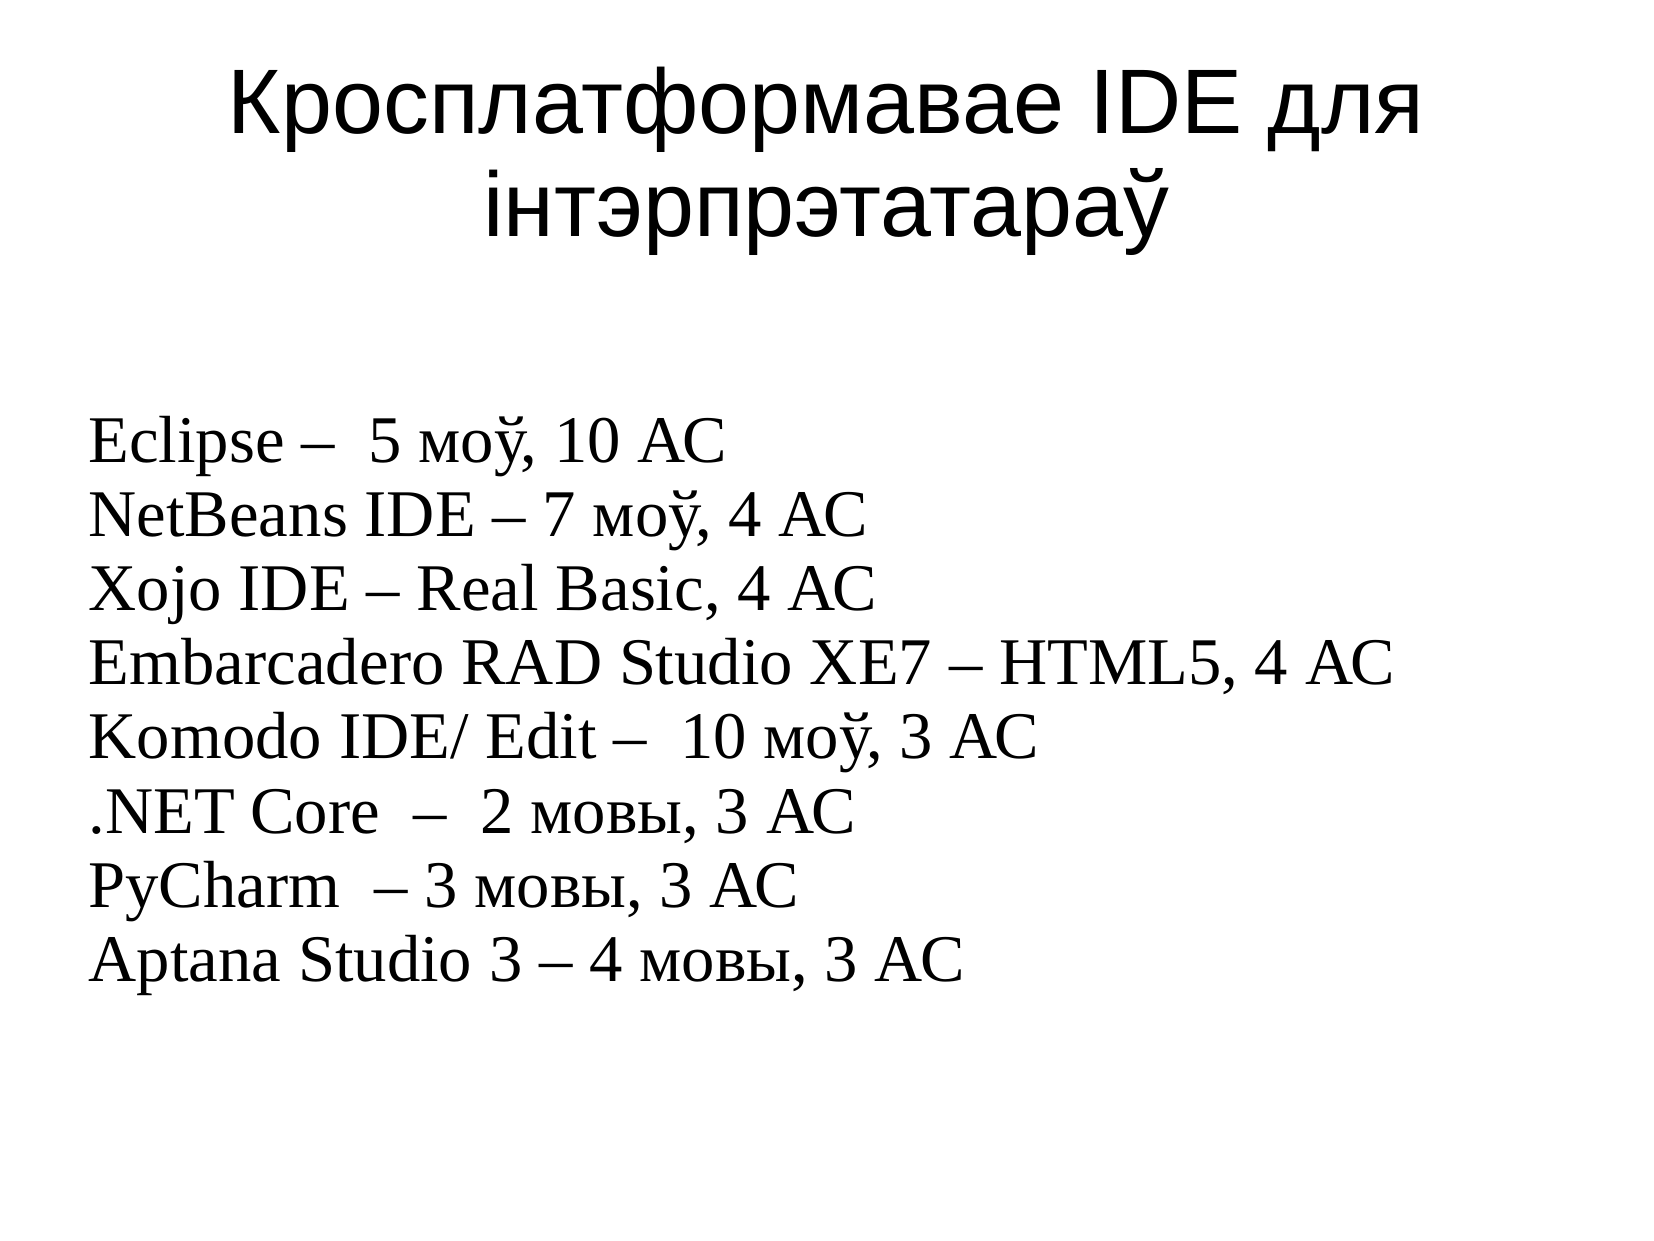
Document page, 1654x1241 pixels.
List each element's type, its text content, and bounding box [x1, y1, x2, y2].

title Кросплатформавае IDE для інтэрпрэтатараў [82, 49, 1571, 257]
subtitle Eclipse – 5 моў, 10 АС NetBeans IDE – 7 моў, 4 АС Xojo IDE – Real Basic, 4 АС Embarcadero RAD Studio XE7 – HTML5, 4 АС Komodo IDE/ Edit – 10 моў, 3 АС .NET Core – 2 мовы, 3 АС PyCharm – 3 мовы, 3 АС Aptana Studio 3 – 4 мовы, 3 АС [88, 297, 1595, 1102]
